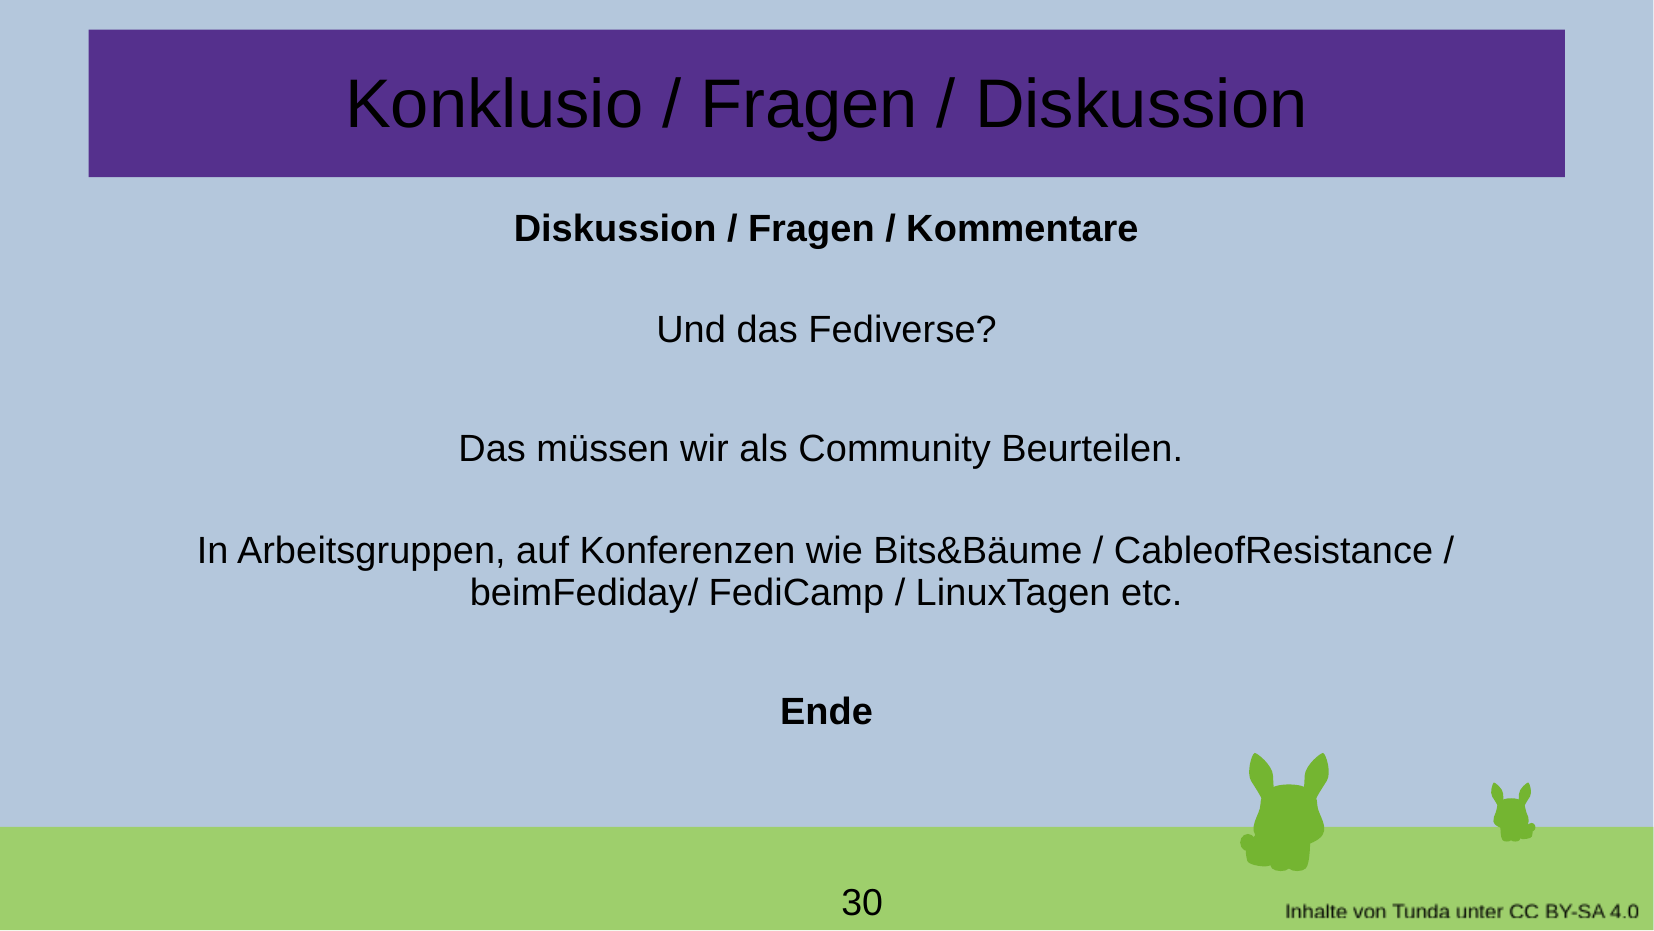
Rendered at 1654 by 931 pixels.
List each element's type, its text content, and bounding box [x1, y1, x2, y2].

list Diskussion / Fragen / Kommentare Und das Fediverse? Das müssen wir als Community Beurteilen. In Arbeitsgruppen, auf Konferenzen wie Bits&Bäume / CableofResistance / beimFediday/ FediCamp / LinuxTagen etc. Ende [88, 206, 1565, 739]
text_box <Foliennummer> [295, 874, 1430, 931]
title Konklusio / Fragen / Diskussion [88, 29, 1565, 178]
picture [944, 856, 1654, 931]
